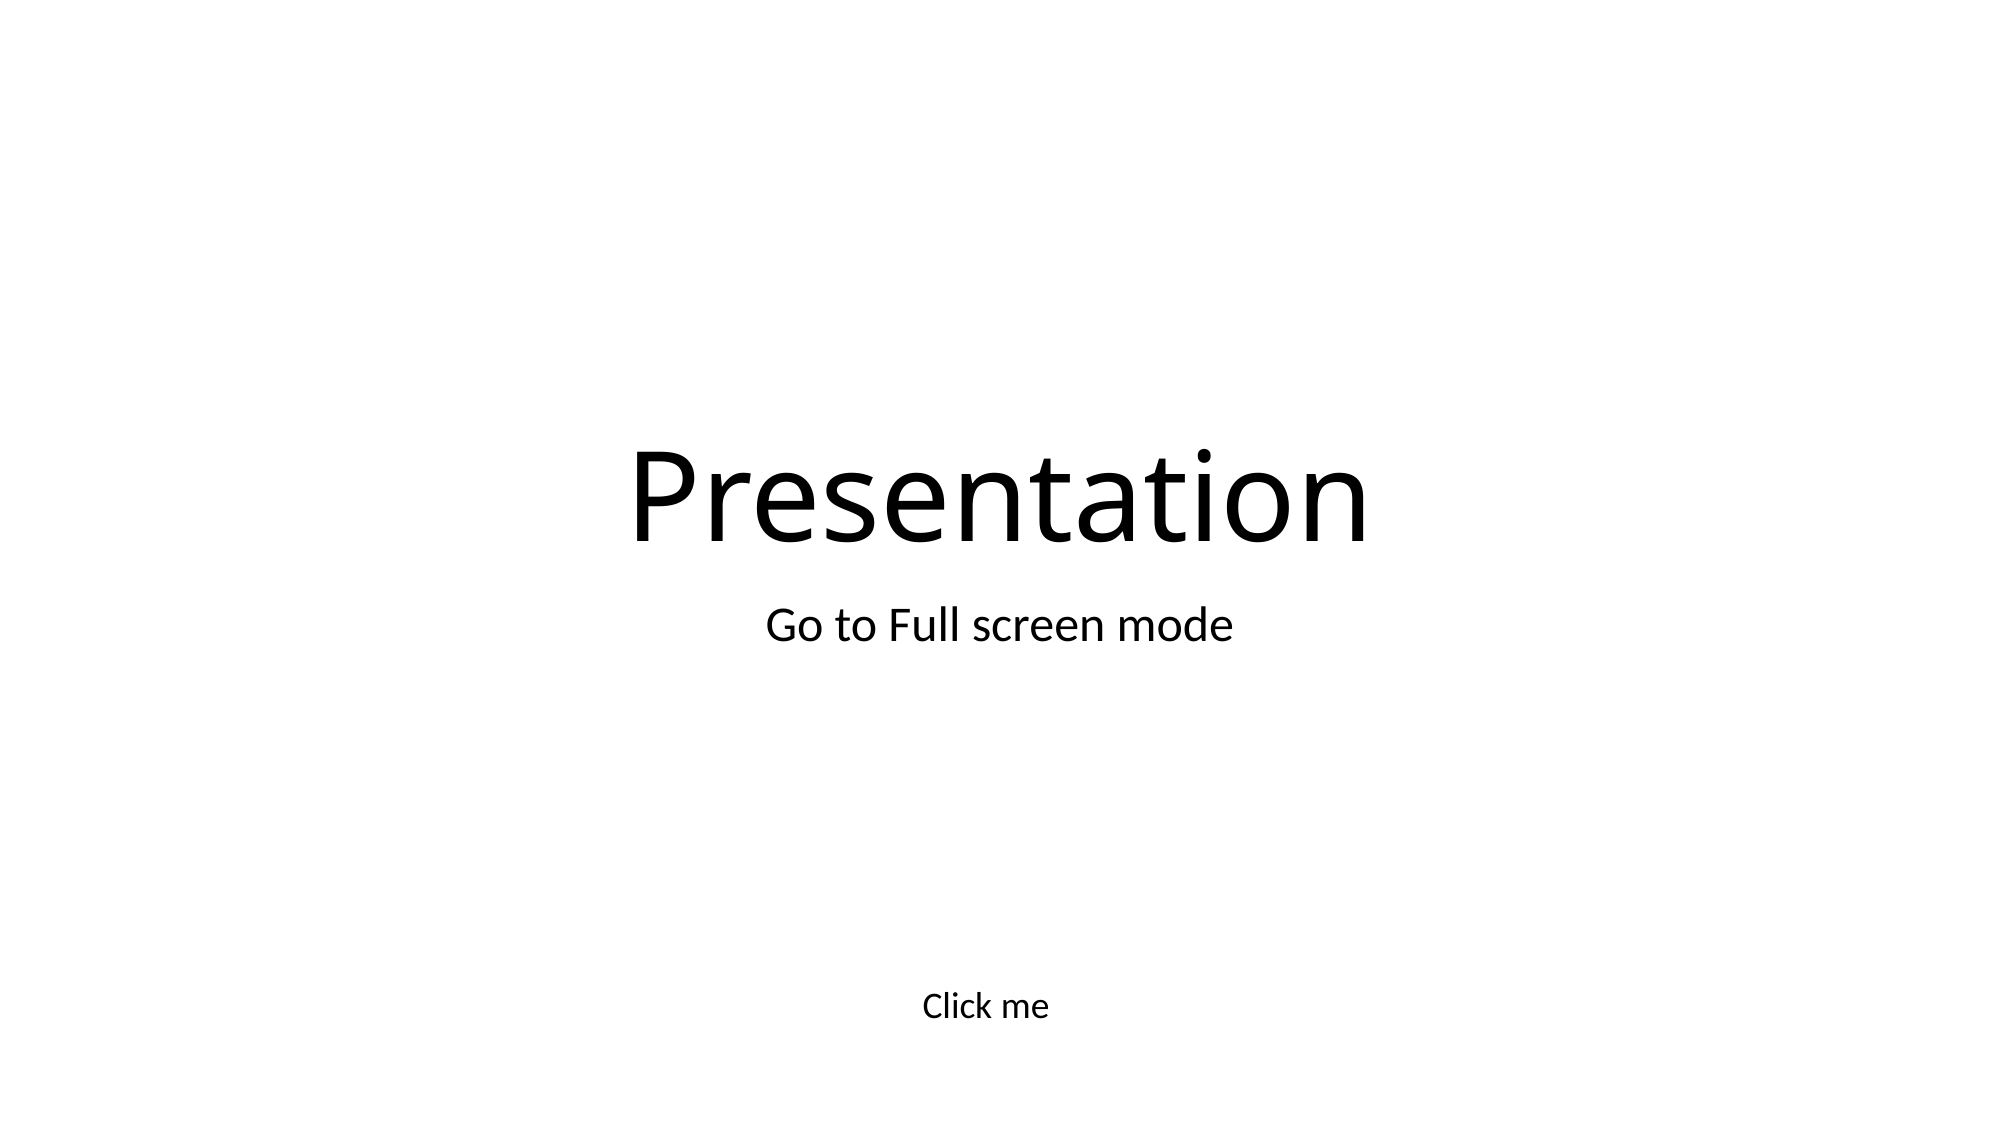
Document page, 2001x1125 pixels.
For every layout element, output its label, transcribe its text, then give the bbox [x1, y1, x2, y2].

text_box Click me [907, 974, 1093, 1035]
subtitle Go to Full screen mode [249, 590, 1750, 863]
title Presentation [249, 184, 1750, 576]
